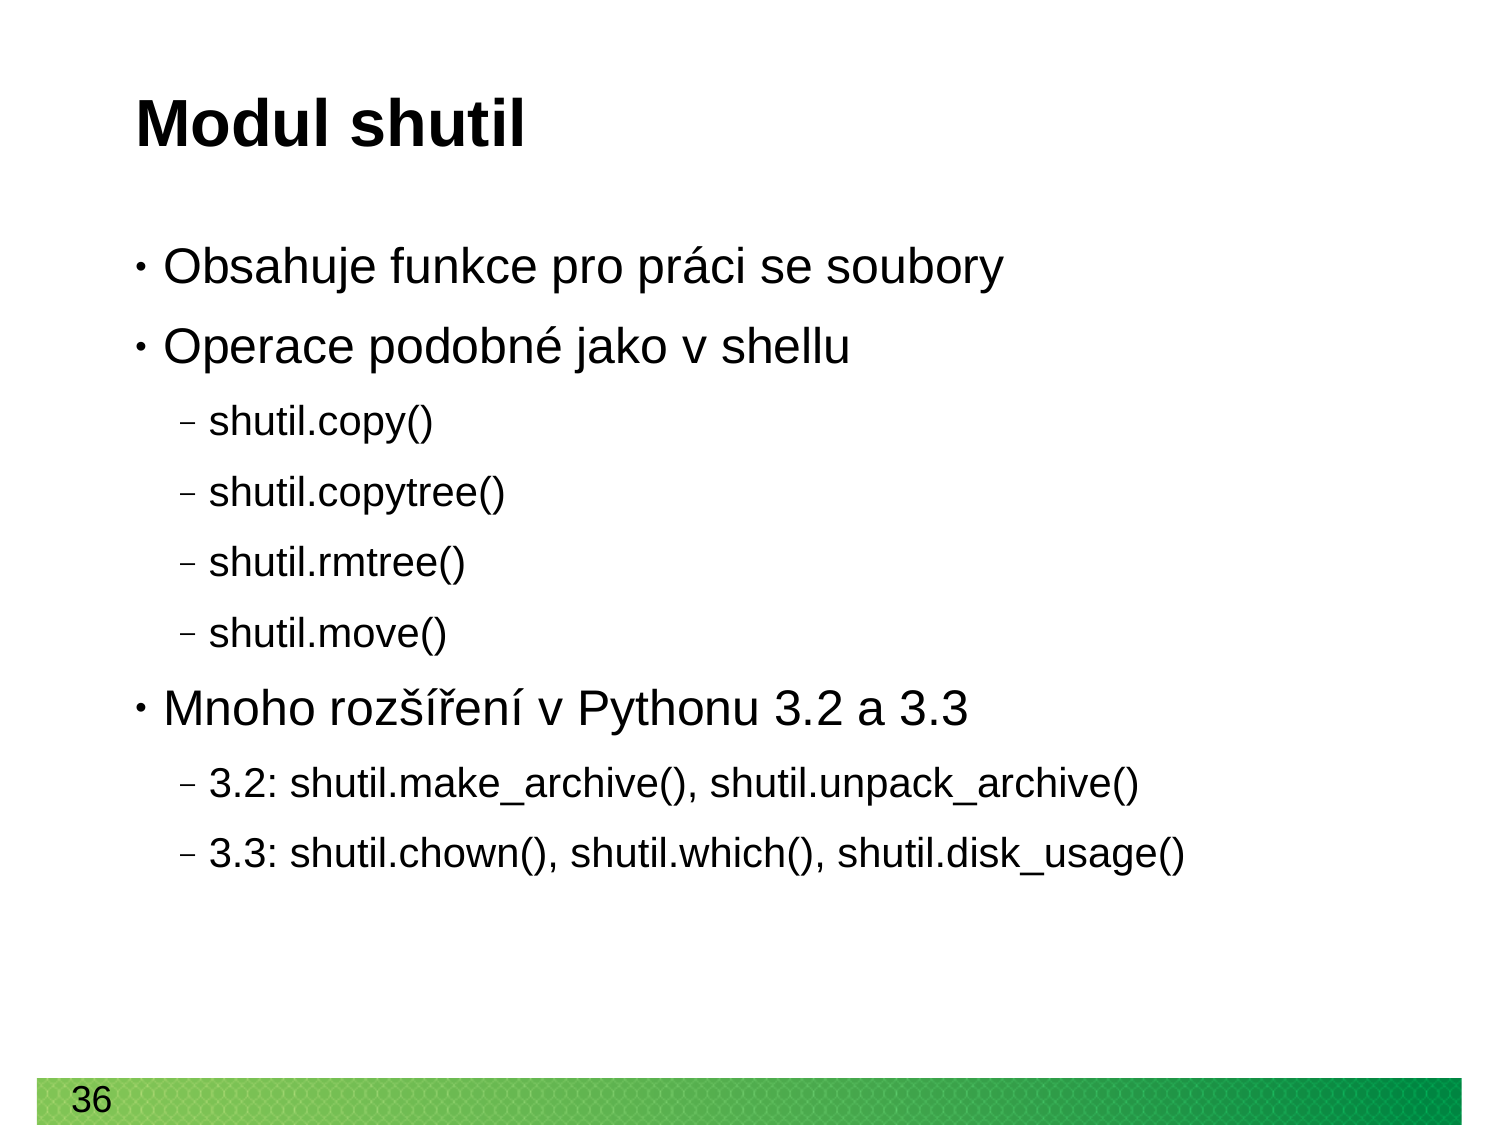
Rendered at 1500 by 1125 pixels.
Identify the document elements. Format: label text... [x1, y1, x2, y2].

picture [36, 1078, 1462, 1125]
list Obsahuje funkce pro práci se soubory Operace podobné jako v shellu shutil.copy() shutil.copytree() shutil.rmtree() shutil.move() Mnoho rozšíření v Pythonu 3.2 a 3.3 3.2: shutil.make_archive(), shutil.unpack_archive() 3.3: shutil.chown(), shutil.which(), shutil.disk_usage() [135, 238, 1372, 892]
title Modul shutil [135, 41, 1372, 204]
